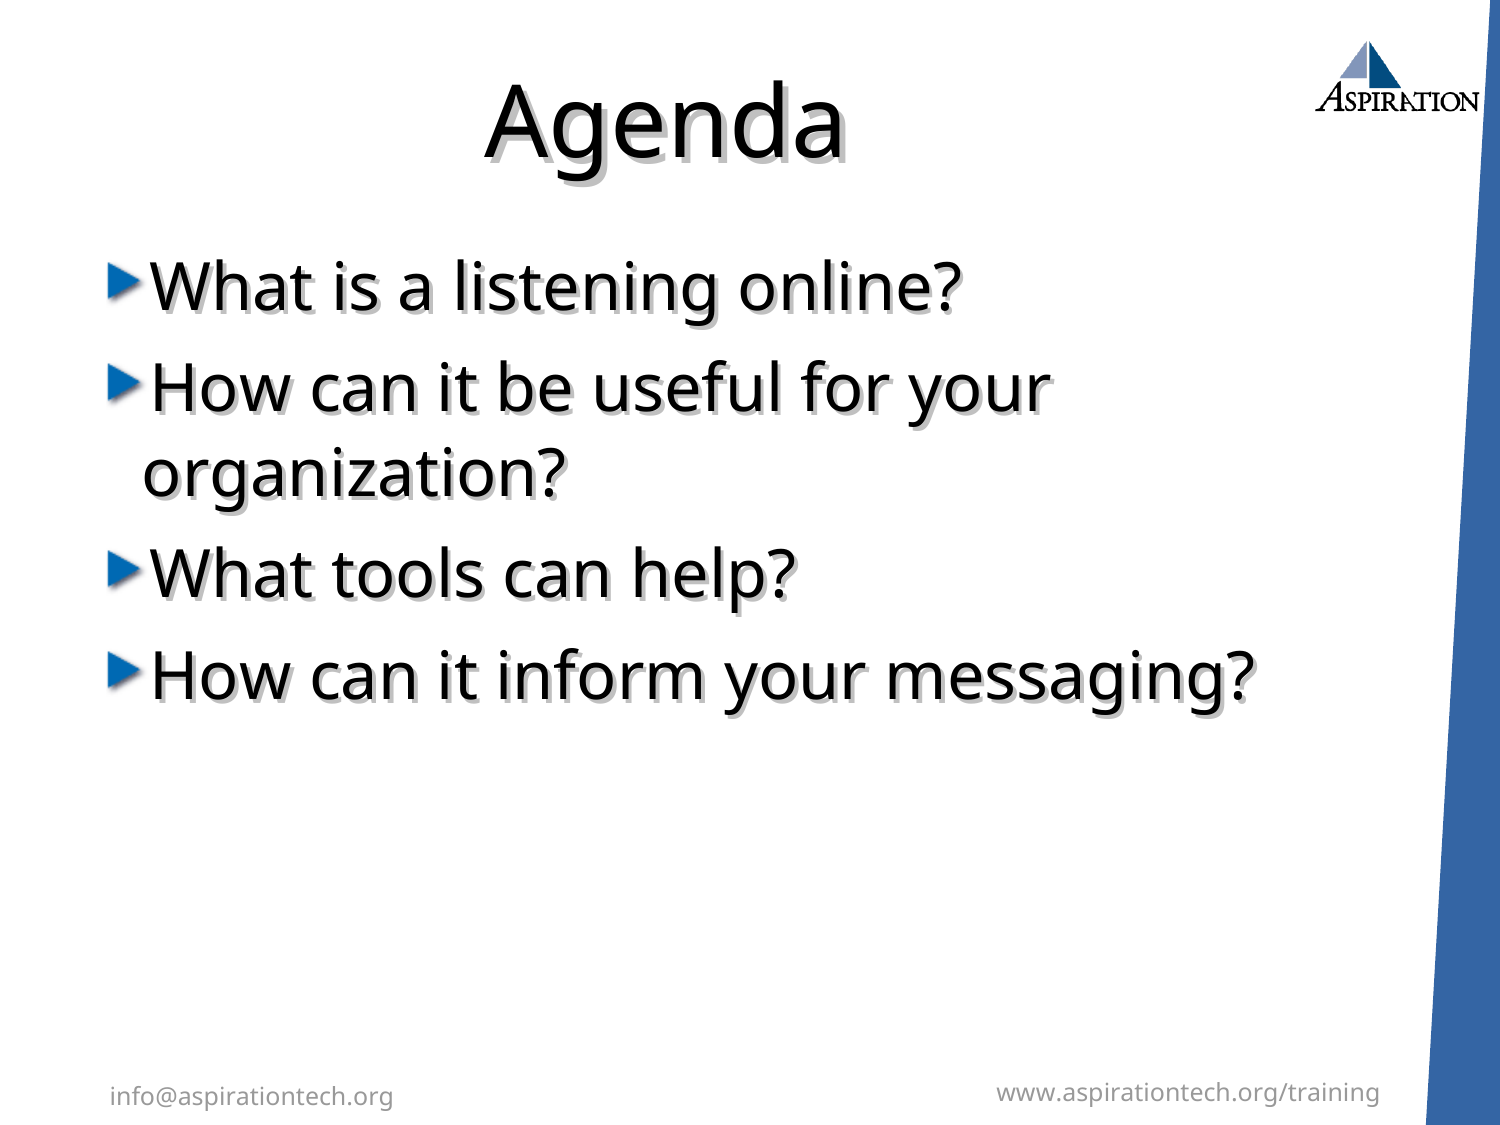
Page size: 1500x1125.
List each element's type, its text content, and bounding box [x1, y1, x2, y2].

list What is a listening online? How can it be useful for your organization? What tools can help? How can it inform your messaging? [49, 238, 1447, 892]
picture [1315, 41, 1480, 120]
title Agenda [49, 19, 1284, 206]
